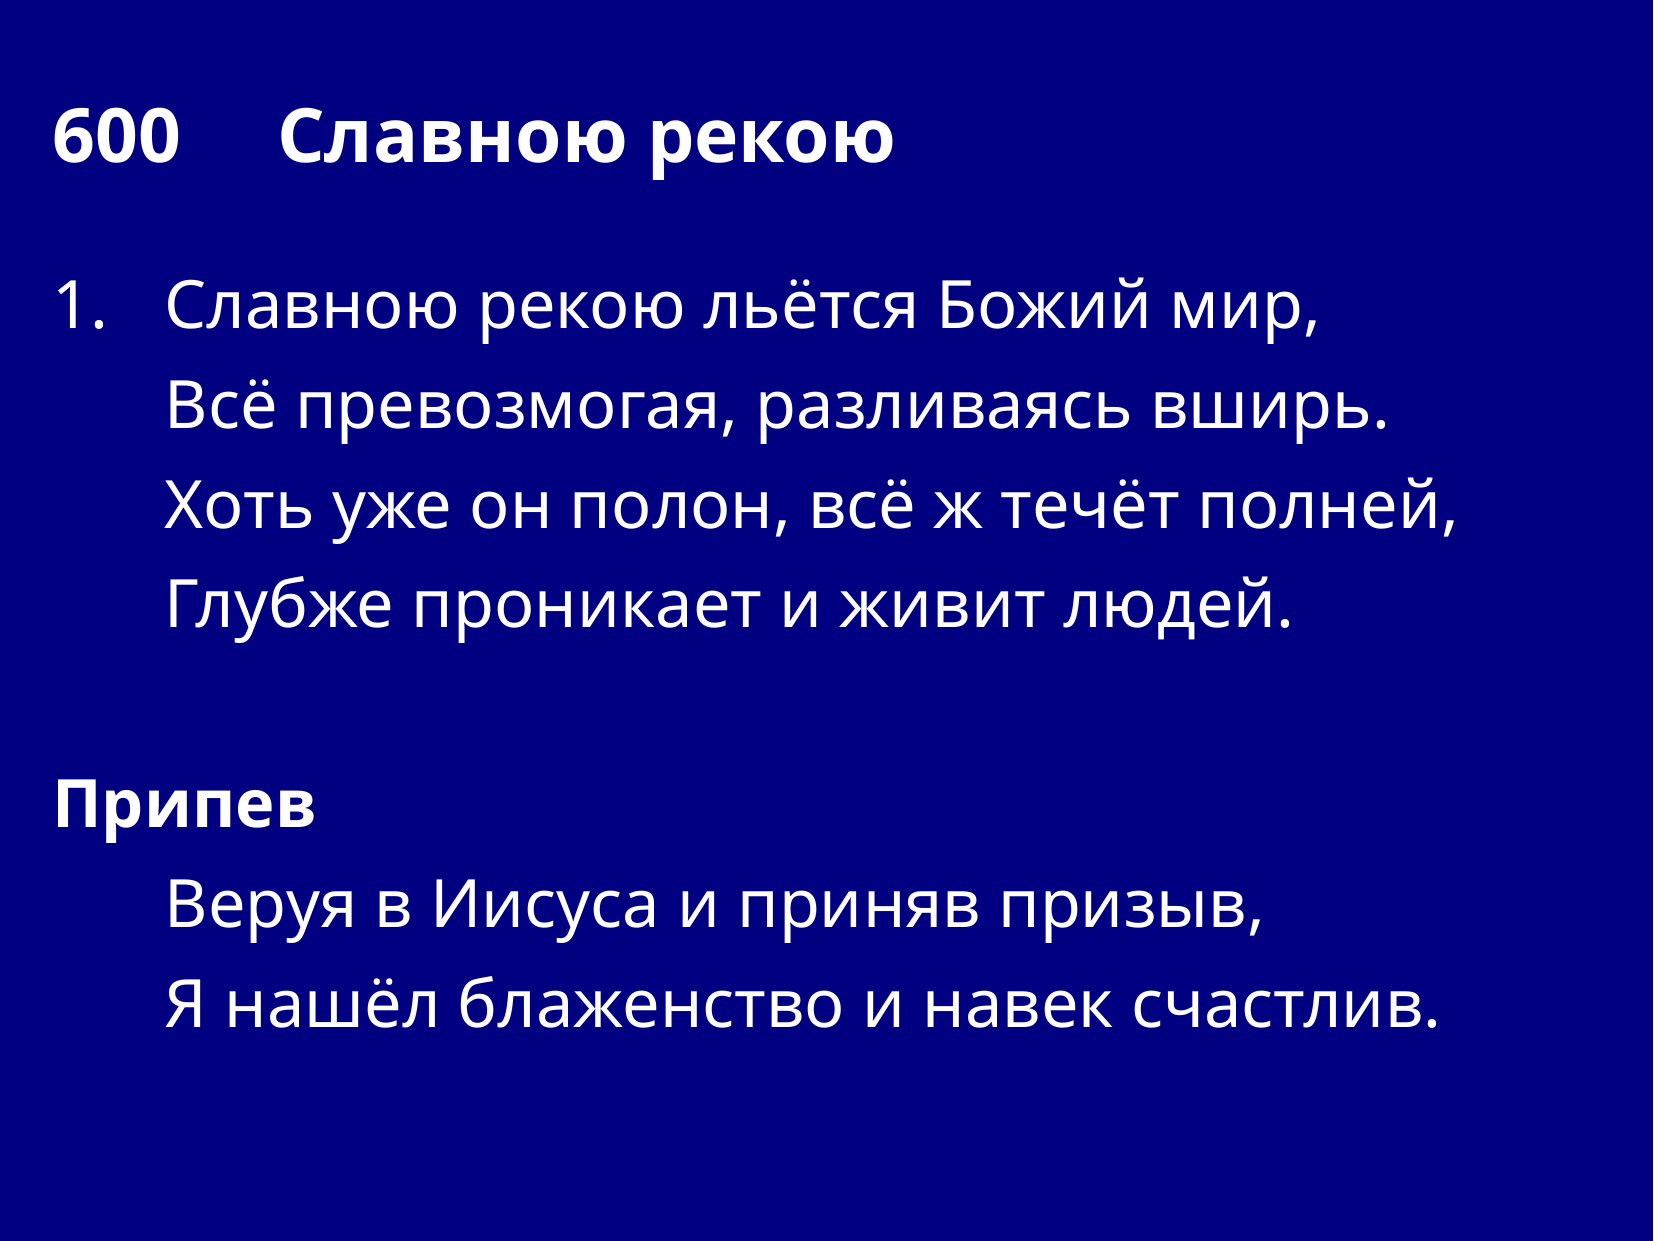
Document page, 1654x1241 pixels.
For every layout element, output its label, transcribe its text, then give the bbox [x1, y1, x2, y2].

text_box 1. Славною рекою льётся Божий мир, Всё превозмогая, разливаясь вширь. Хоть уже он полон, всё ж течёт полней, Глубже проникает и живит людей. Припев Веруя в Иисуса и приняв призыв, Я нашёл блаженство и навек счастлив. [37, 150, 1653, 1163]
text_box 600 Славною рекою [37, 75, 1576, 188]
